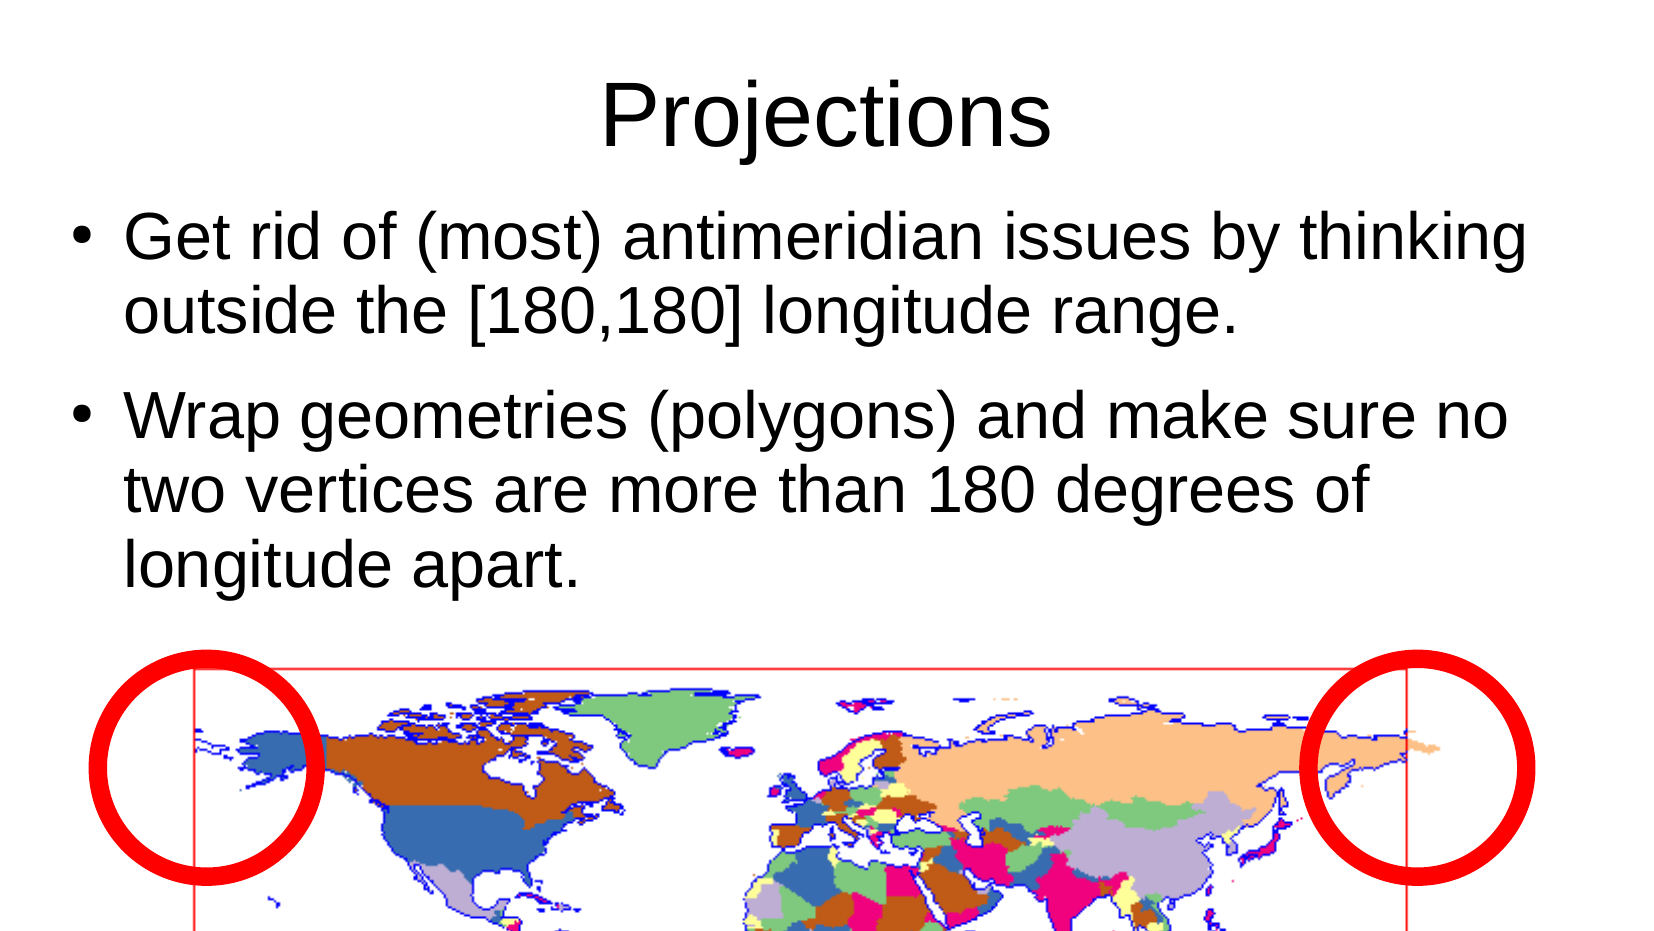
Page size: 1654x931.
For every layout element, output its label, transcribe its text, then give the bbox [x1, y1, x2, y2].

text_box [1299, 649, 1536, 886]
picture [1318, 669, 1485, 867]
picture [127, 669, 306, 867]
list Get rid of (most) antimeridian issues by thinking outside the [180,180] longitude range. Wrap geometries (polygons) and make sure no two vertices are more than 180 degrees of longitude apart. [52, 198, 1565, 739]
title Projections [82, 37, 1571, 193]
picture [127, 620, 1485, 931]
text_box [88, 649, 325, 886]
